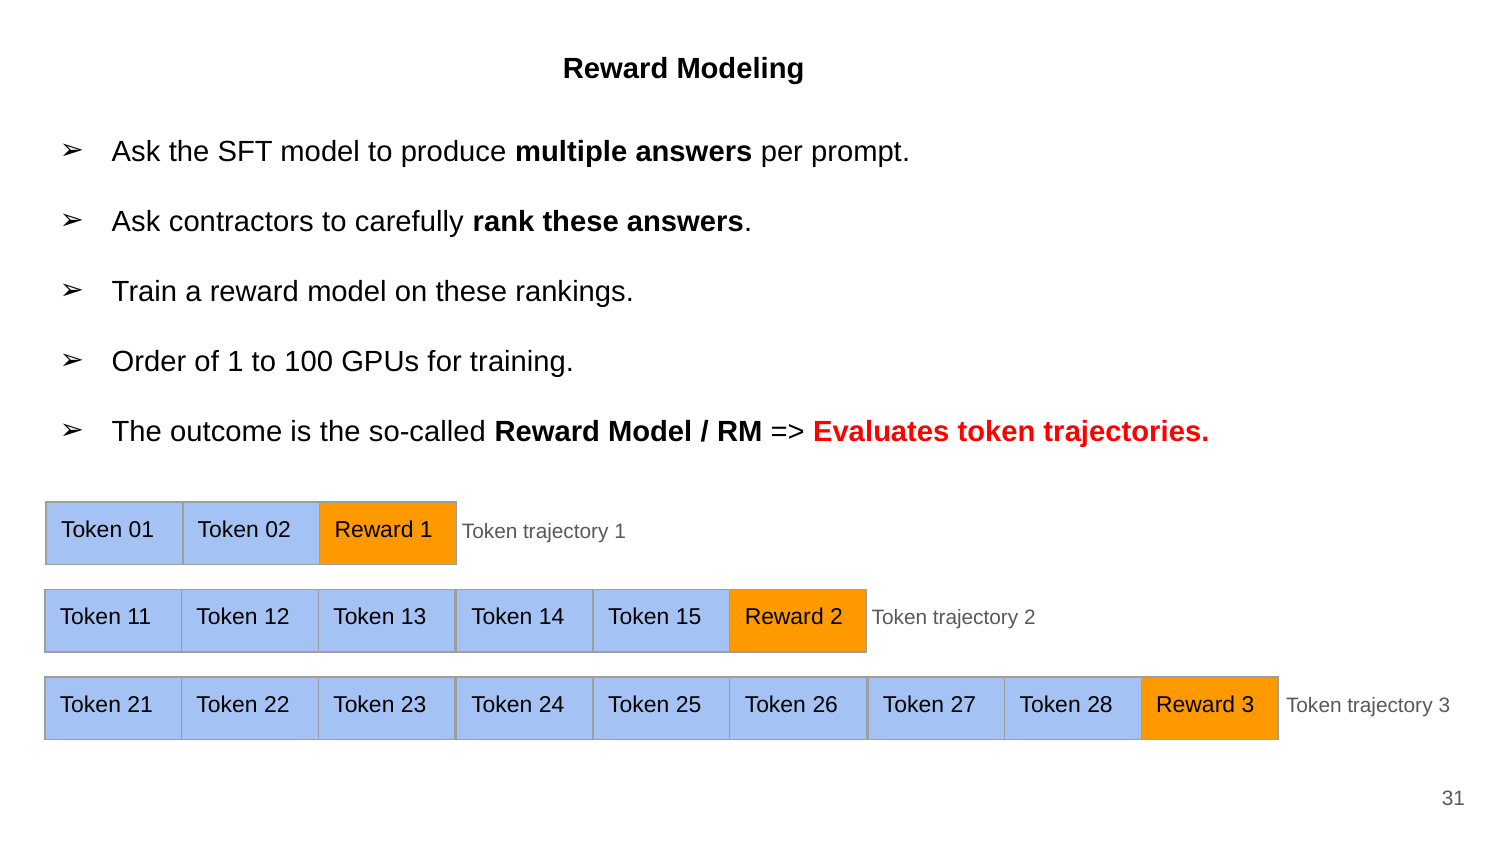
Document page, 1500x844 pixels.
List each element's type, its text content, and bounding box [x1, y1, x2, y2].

table_header Token 25 [594, 678, 729, 739]
slide_number <number> [1389, 764, 1480, 830]
table_header Token 22 [182, 678, 318, 739]
table_header Token 26 [730, 678, 866, 739]
text_box Ask the SFT model to produce multiple answers per prompt. Ask contractors to carefully rank these answers. Train a reward model on these rankings. Order of 1 to 100 GPUs for training. The outcome is the so-called Reward Model / RM => Evaluates token trajectories. [21, 117, 1271, 502]
text_box Token trajectory 1 [446, 502, 888, 546]
table_header Token 28 [1005, 678, 1141, 739]
table_header Token 02 [184, 503, 319, 564]
table_header Token 01 [47, 503, 182, 564]
table_header Token 24 [457, 678, 592, 739]
table_header Token 27 [869, 678, 1004, 739]
table_header Token 21 [46, 678, 181, 739]
table_header Reward 1 [320, 503, 456, 564]
table_header Token 12 [182, 590, 318, 651]
table_header Reward 2 [730, 590, 866, 651]
table_header Token 23 [319, 678, 454, 739]
table_header Token 15 [594, 590, 729, 651]
table_header Token 11 [46, 590, 181, 651]
table_header Token 14 [457, 590, 592, 651]
text_box Reward Modeling [547, 34, 837, 105]
text_box Token trajectory 2 [856, 588, 1298, 632]
text_box Token trajectory 3 [1271, 676, 1500, 720]
table_header Token 13 [319, 590, 454, 651]
table_header Reward 3 [1142, 678, 1277, 739]
